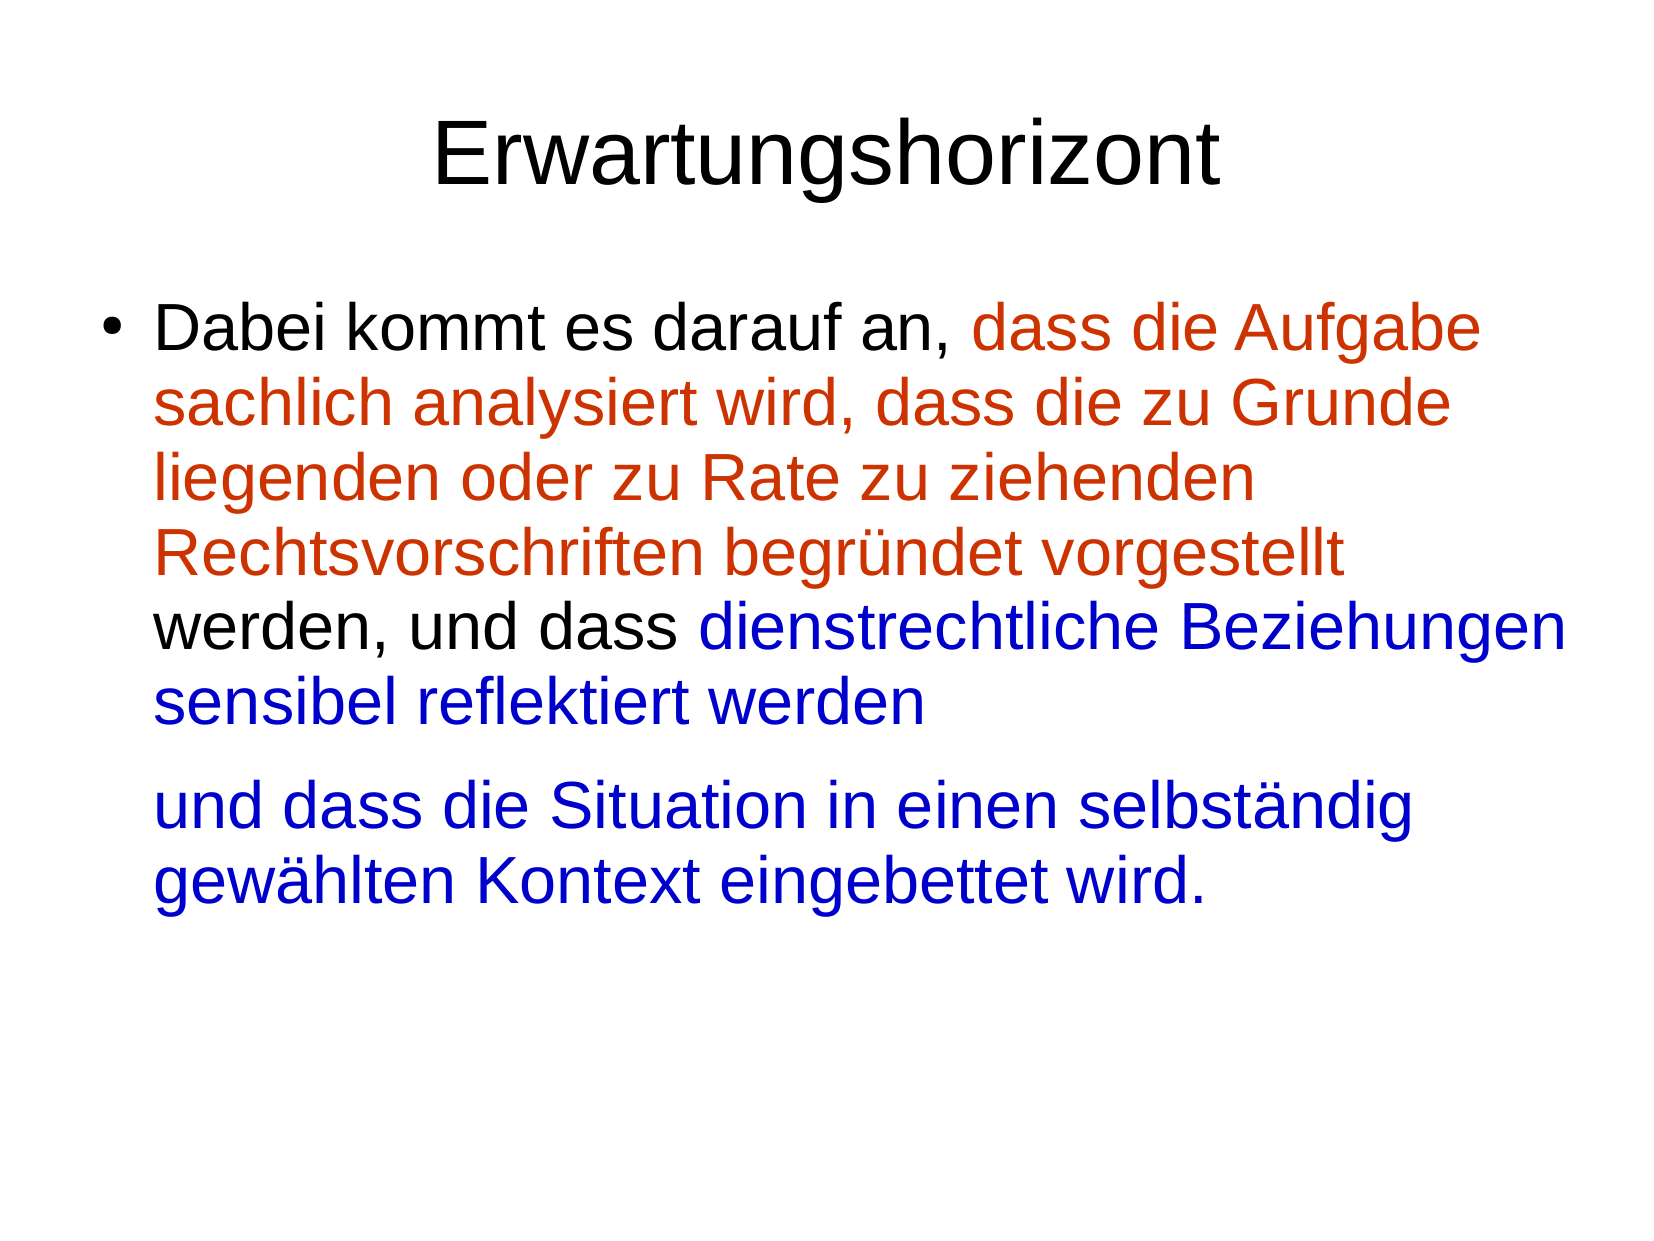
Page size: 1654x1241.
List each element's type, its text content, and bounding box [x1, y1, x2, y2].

title Erwartungshorizont [82, 49, 1571, 257]
list Dabei kommt es darauf an, dass die Aufgabe sachlich analysiert wird, dass die zu Grunde liegenden oder zu Rate zu ziehenden Rechtsvorschriften begründet vorgestellt werden, und dass dienstrechtliche Beziehungen sensibel reflektiert werden und dass die Situation in einen selbständig gewählten Kontext eingebettet wird. [82, 290, 1571, 1109]
